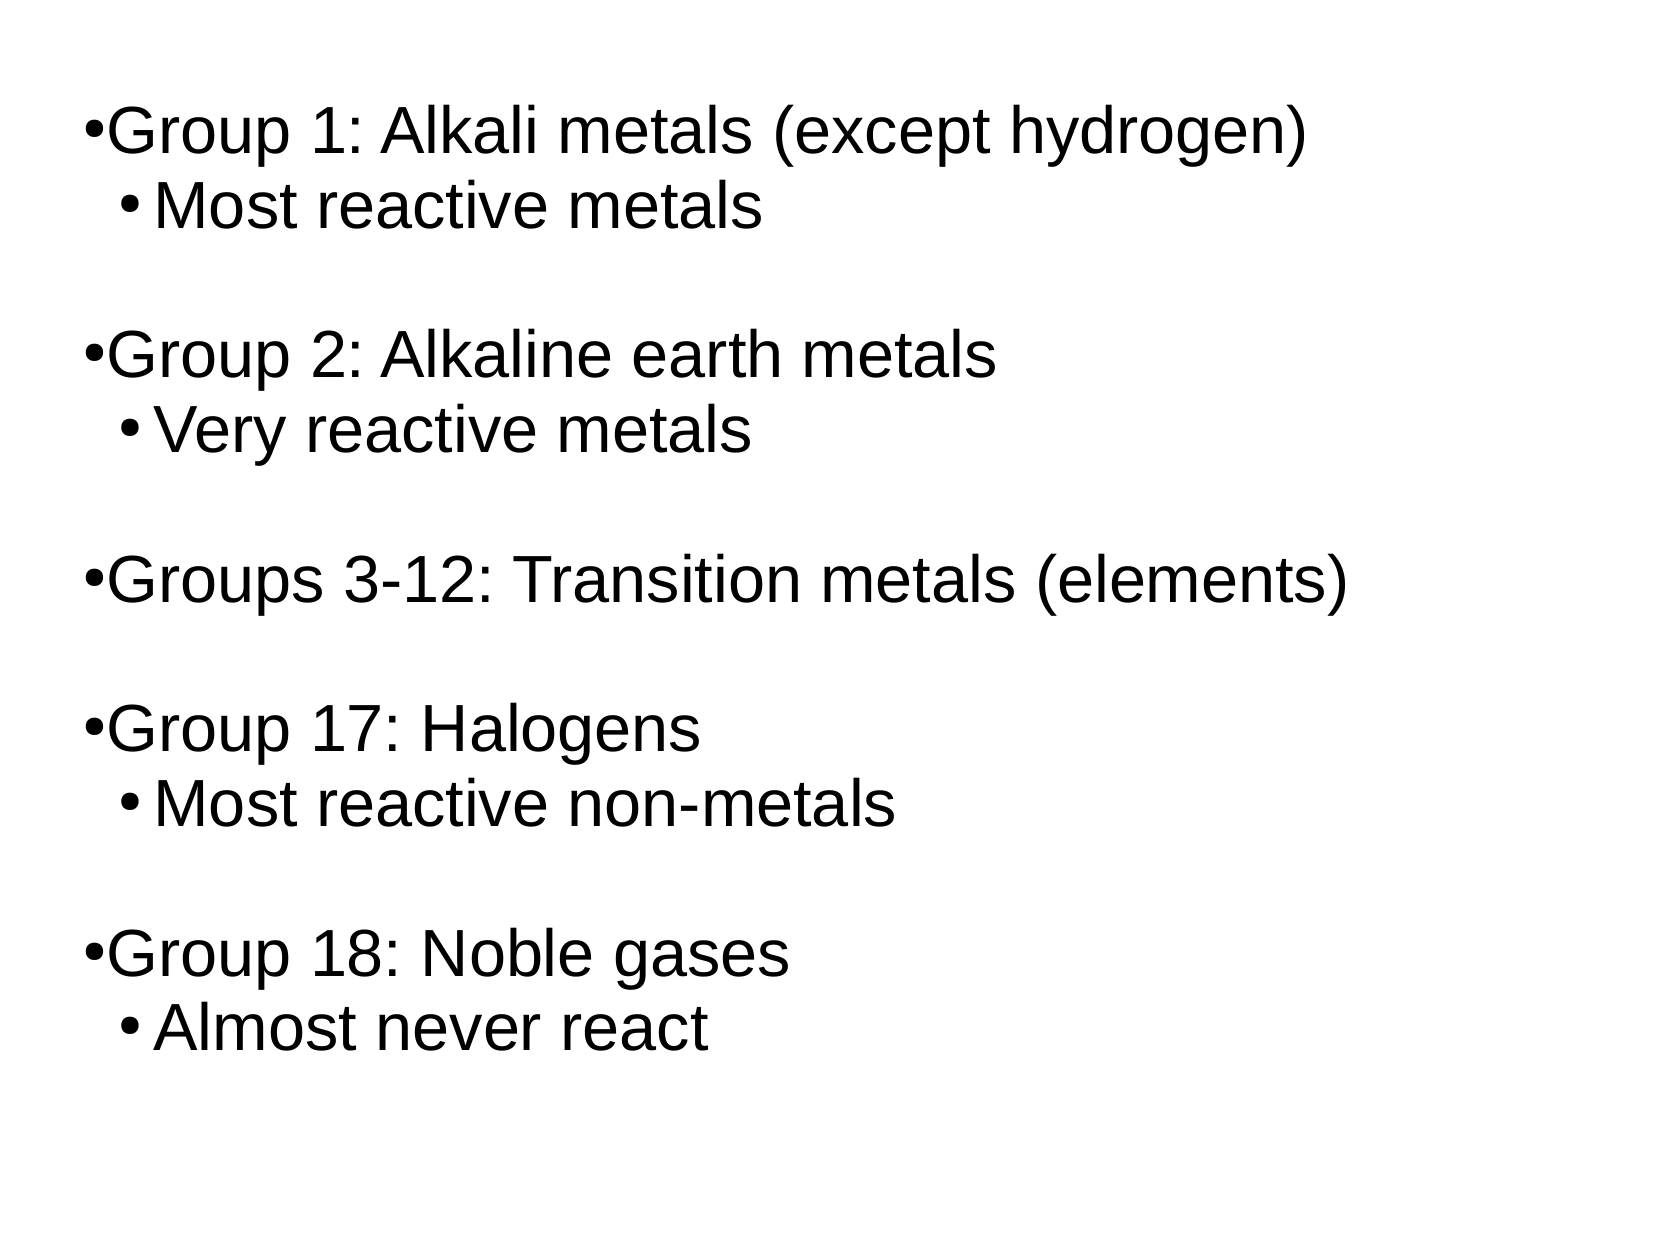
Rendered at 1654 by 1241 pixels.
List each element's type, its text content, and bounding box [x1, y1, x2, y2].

subtitle Group 1: Alkali metals (except hydrogen) Most reactive metals Group 2: Alkaline earth metals Very reactive metals Groups 3-12: Transition metals (elements) Group 17: Halogens Most reactive non-metals Group 18: Noble gases Almost never react [82, 49, 1571, 1109]
